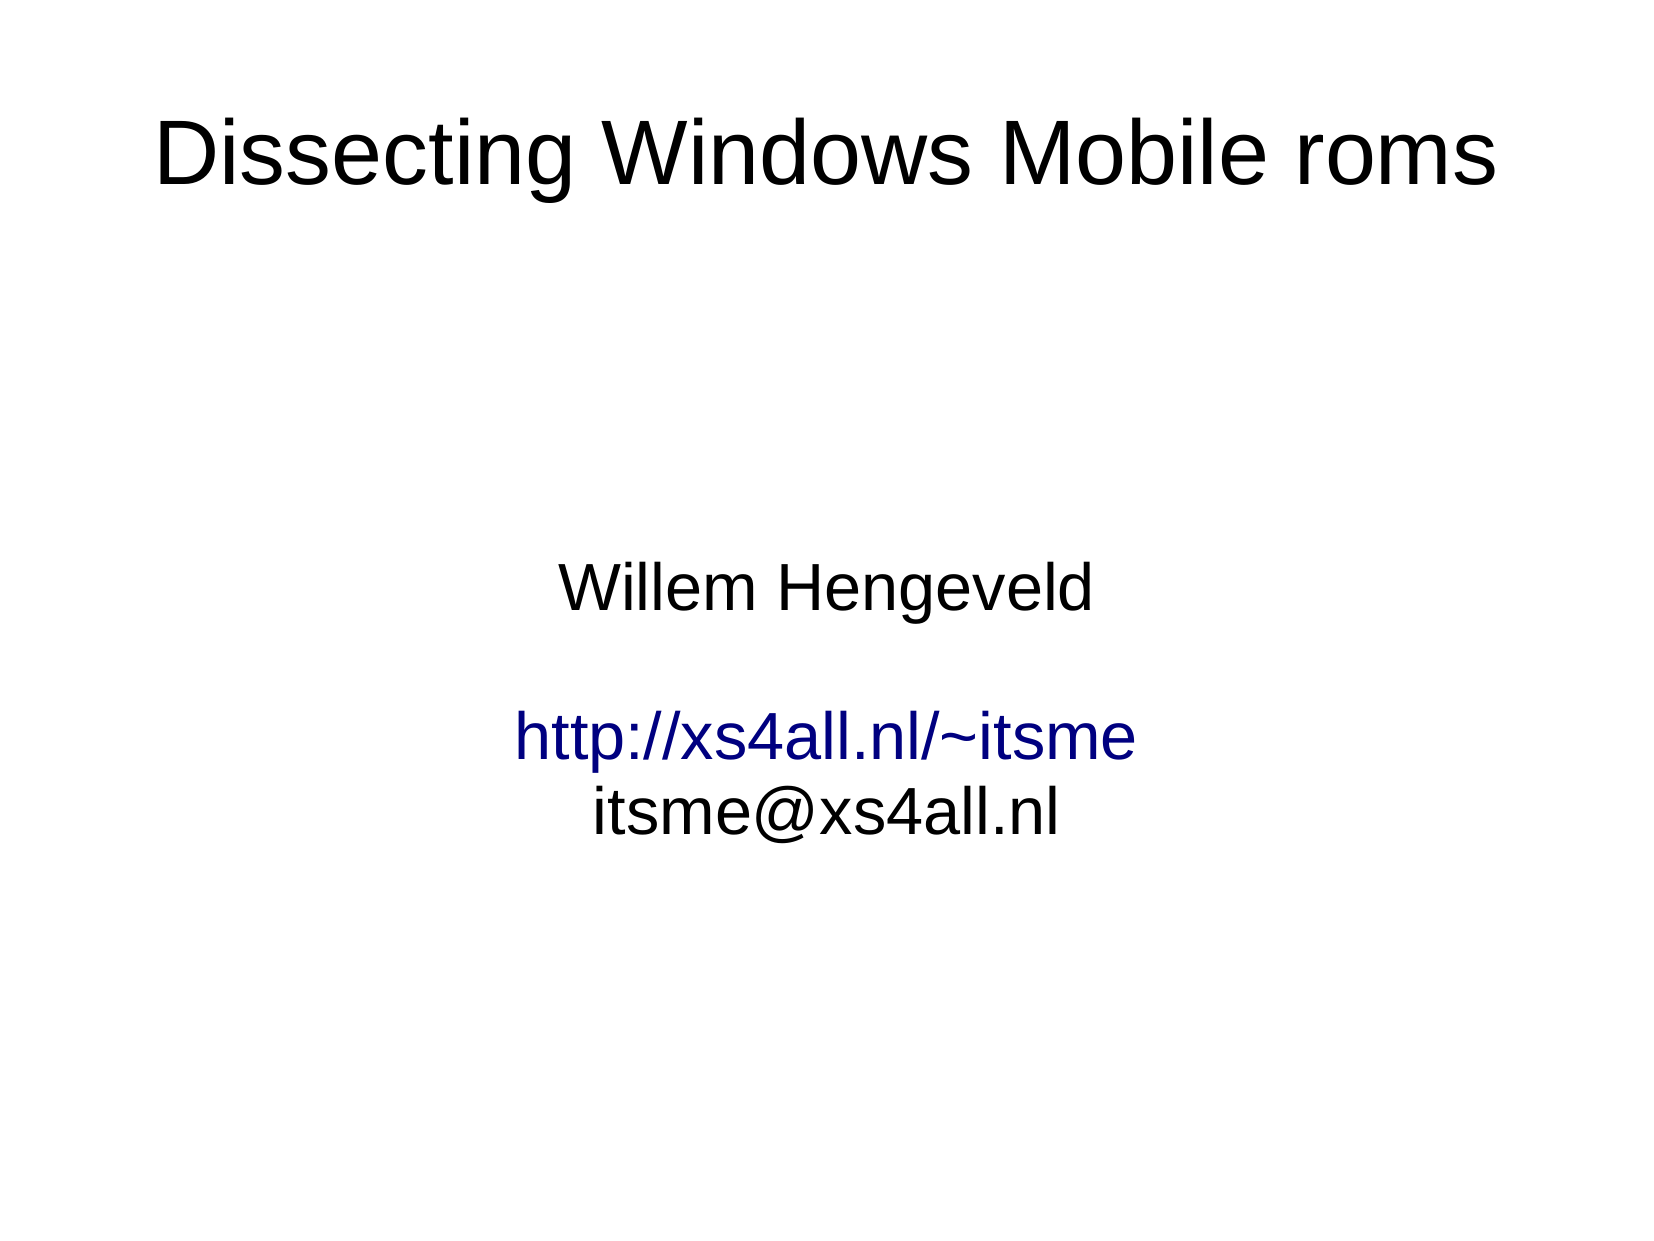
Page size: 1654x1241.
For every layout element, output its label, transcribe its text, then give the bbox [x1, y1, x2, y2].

subtitle Willem Hengeveld http://xs4all.nl/~itsme itsme@xs4all.nl [82, 290, 1571, 1109]
title Dissecting Windows Mobile roms [82, 56, 1571, 250]
